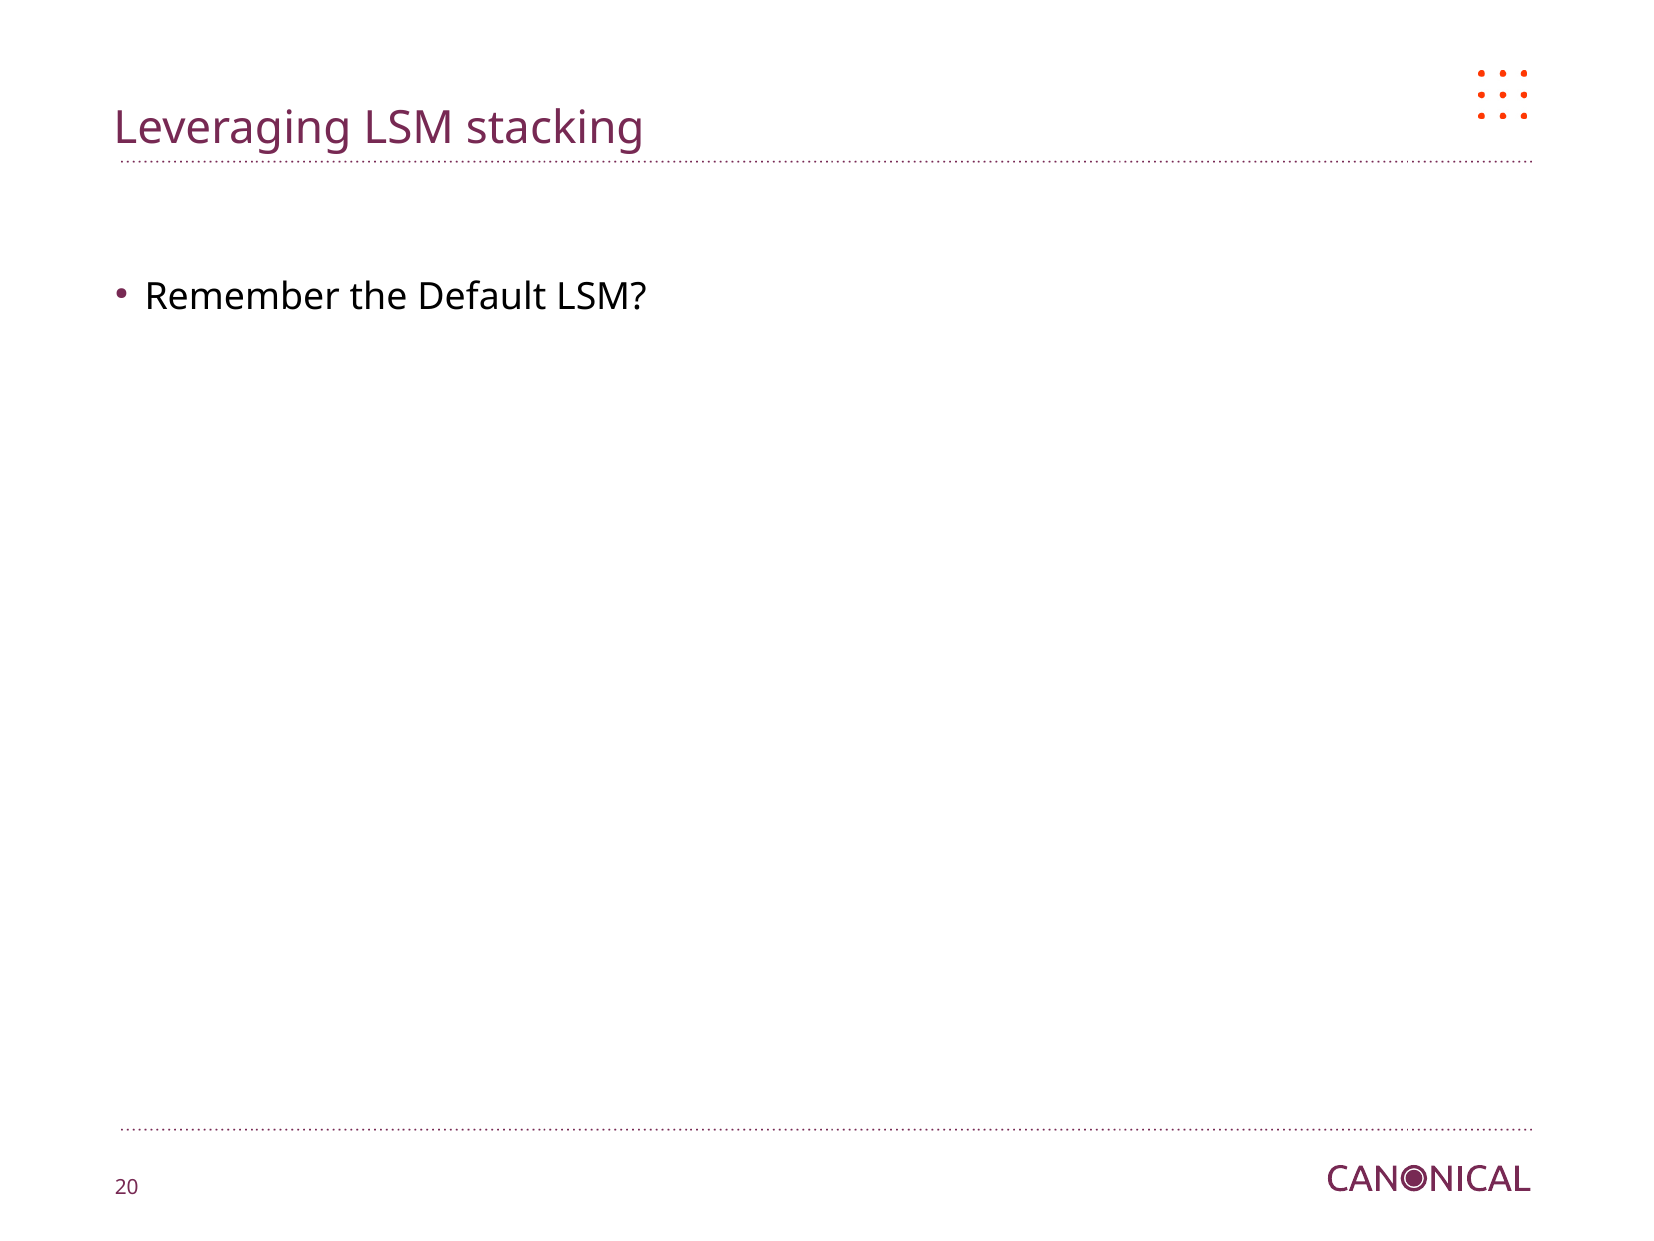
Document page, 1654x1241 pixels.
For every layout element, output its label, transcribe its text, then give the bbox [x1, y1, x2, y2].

picture [111, 1127, 1533, 1134]
title Leveraging LSM stacking [113, 105, 1382, 148]
picture [111, 159, 1533, 166]
list Remember the Default LSM? [115, 256, 1540, 977]
picture [1478, 70, 1527, 119]
